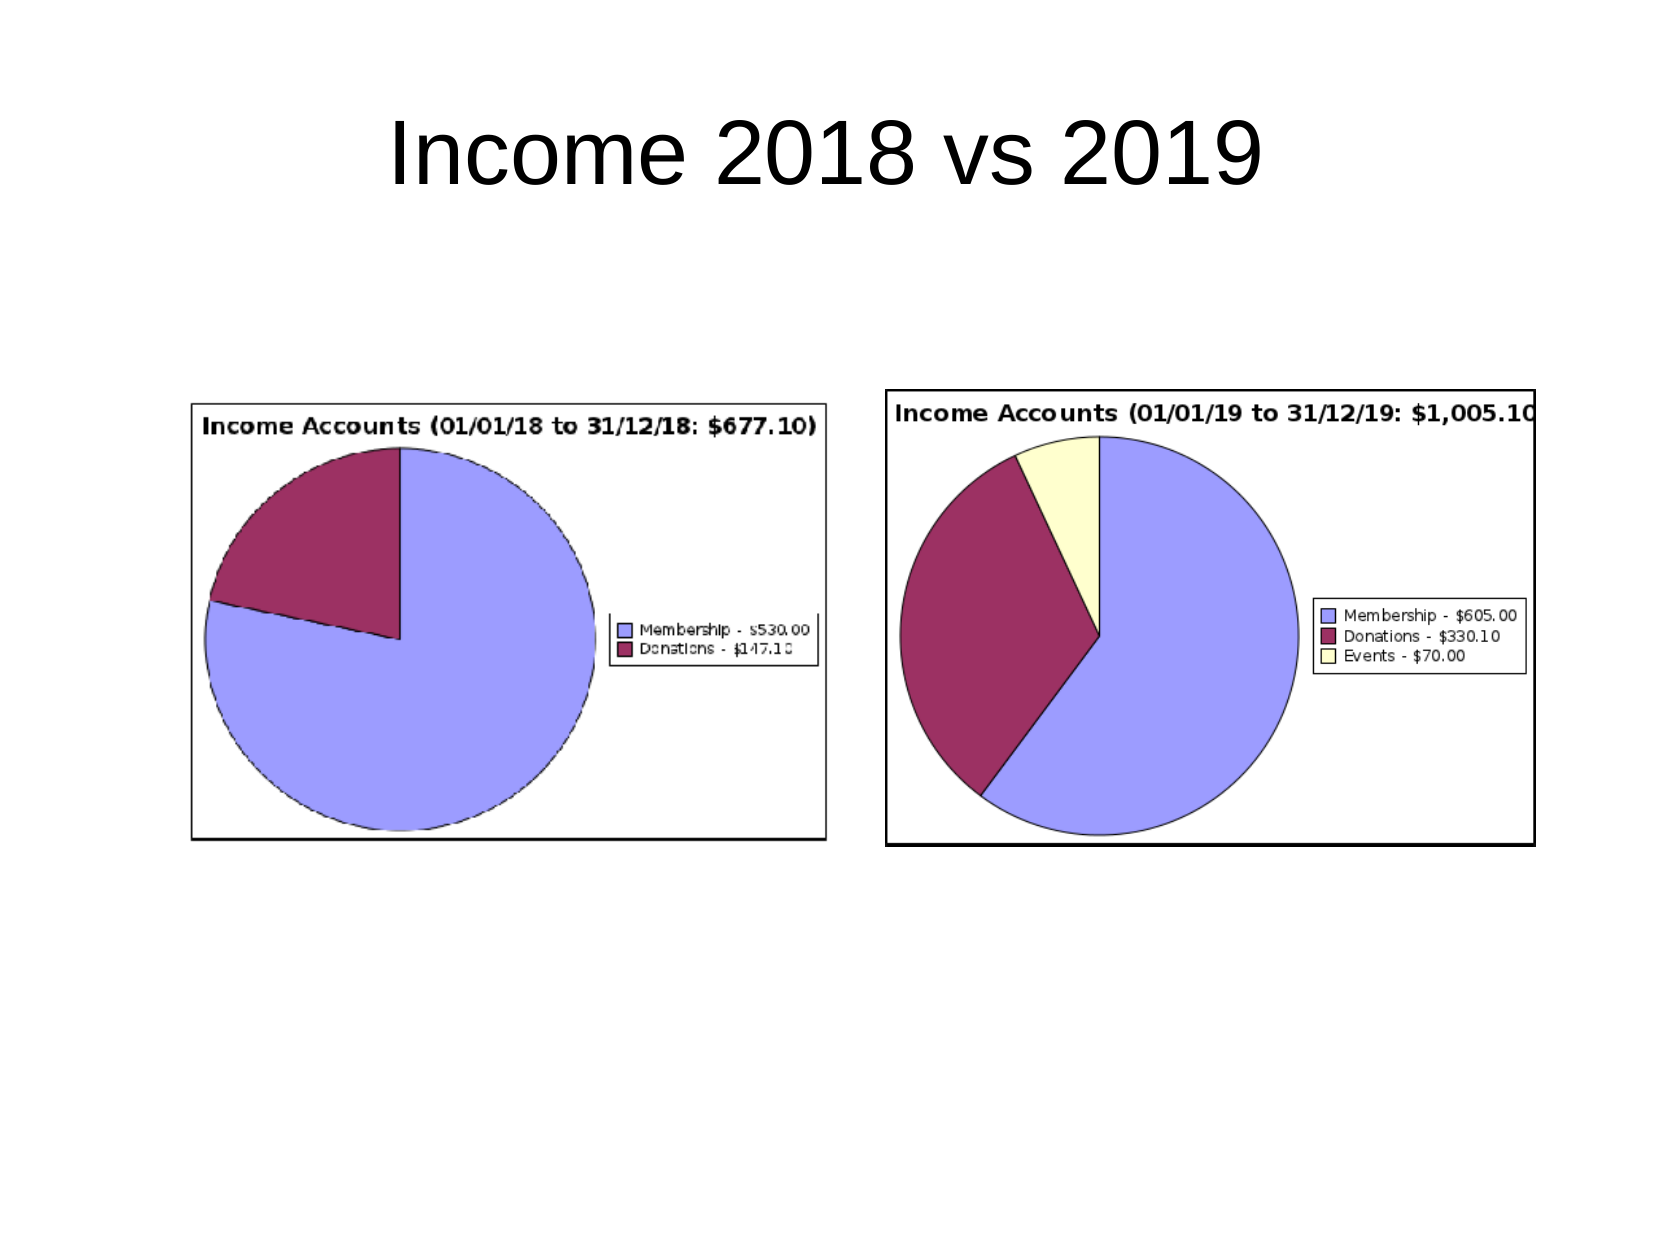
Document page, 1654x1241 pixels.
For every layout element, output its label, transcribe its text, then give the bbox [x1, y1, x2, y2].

chart [838, 342, 1654, 934]
picture [153, 366, 1099, 1241]
title Income 2018 vs 2019 [82, 49, 1571, 257]
